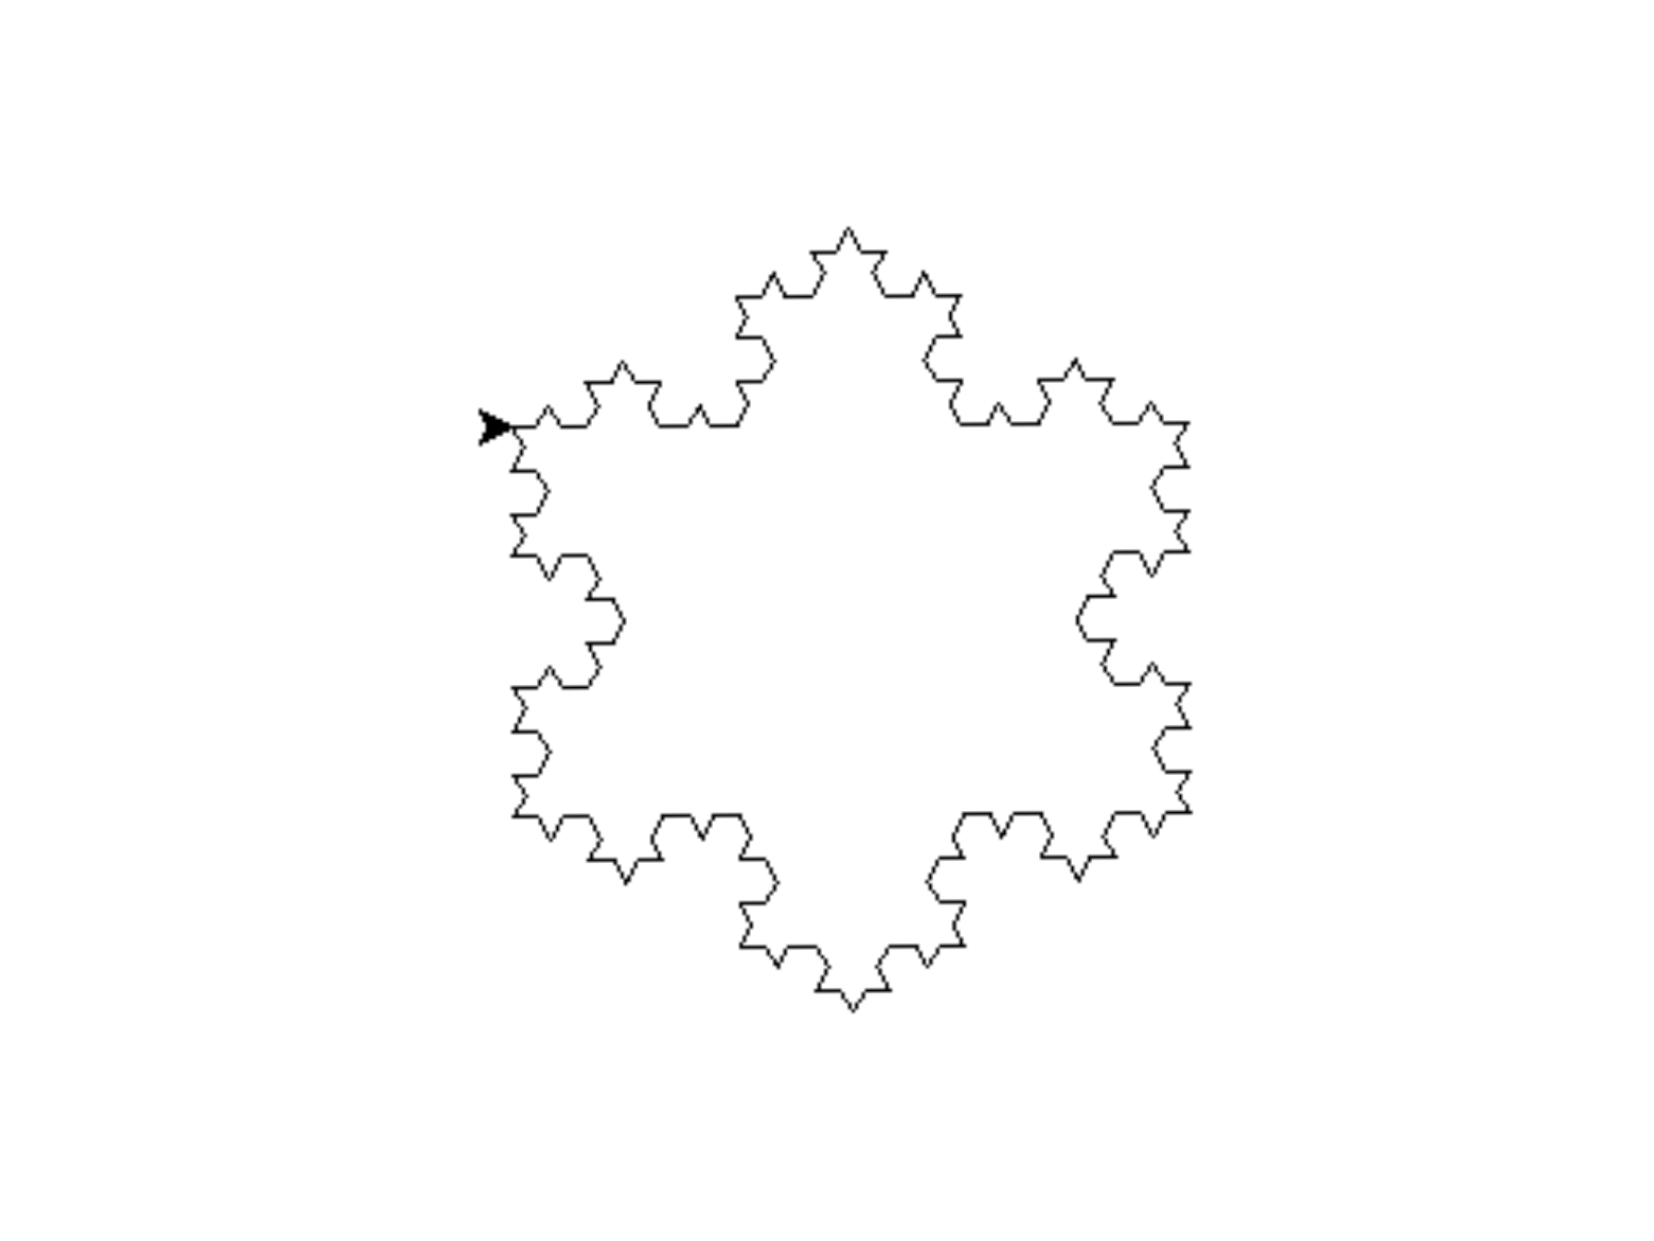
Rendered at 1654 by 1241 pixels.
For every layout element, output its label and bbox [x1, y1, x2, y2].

picture [324, 81, 1394, 1131]
